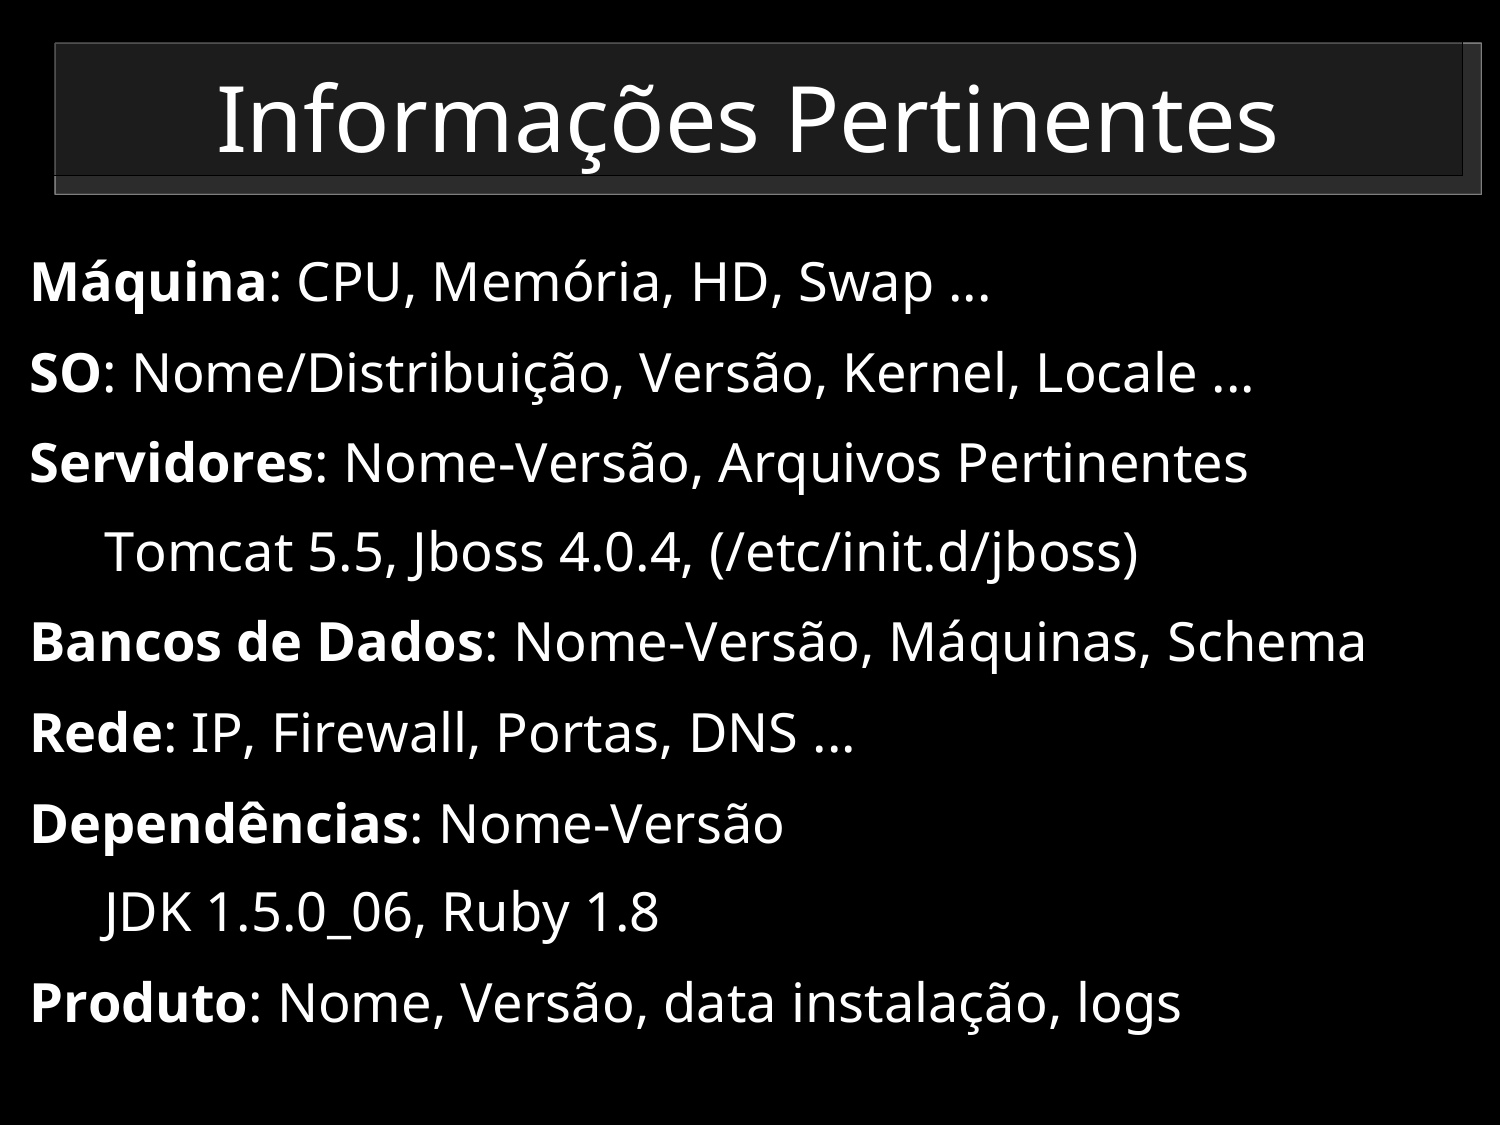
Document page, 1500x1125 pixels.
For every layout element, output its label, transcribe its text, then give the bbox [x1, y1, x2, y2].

list Máquina: CPU, Memória, HD, Swap ... SO: Nome/Distribuição, Versão, Kernel, Locale ... Servidores: Nome-Versão, Arquivos Pertinentes Tomcat 5.5, Jboss 4.0.4, (/etc/init.d/jboss) Bancos de Dados: Nome-Versão, Máquinas, Schema Rede: IP, Firewall, Portas, DNS ... Dependências: Nome-Versão JDK 1.5.0_06, Ruby 1.8 Produto: Nome, Versão, data instalação, logs [29, 243, 1468, 1072]
title Informações Pertinentes [29, 38, 1468, 196]
